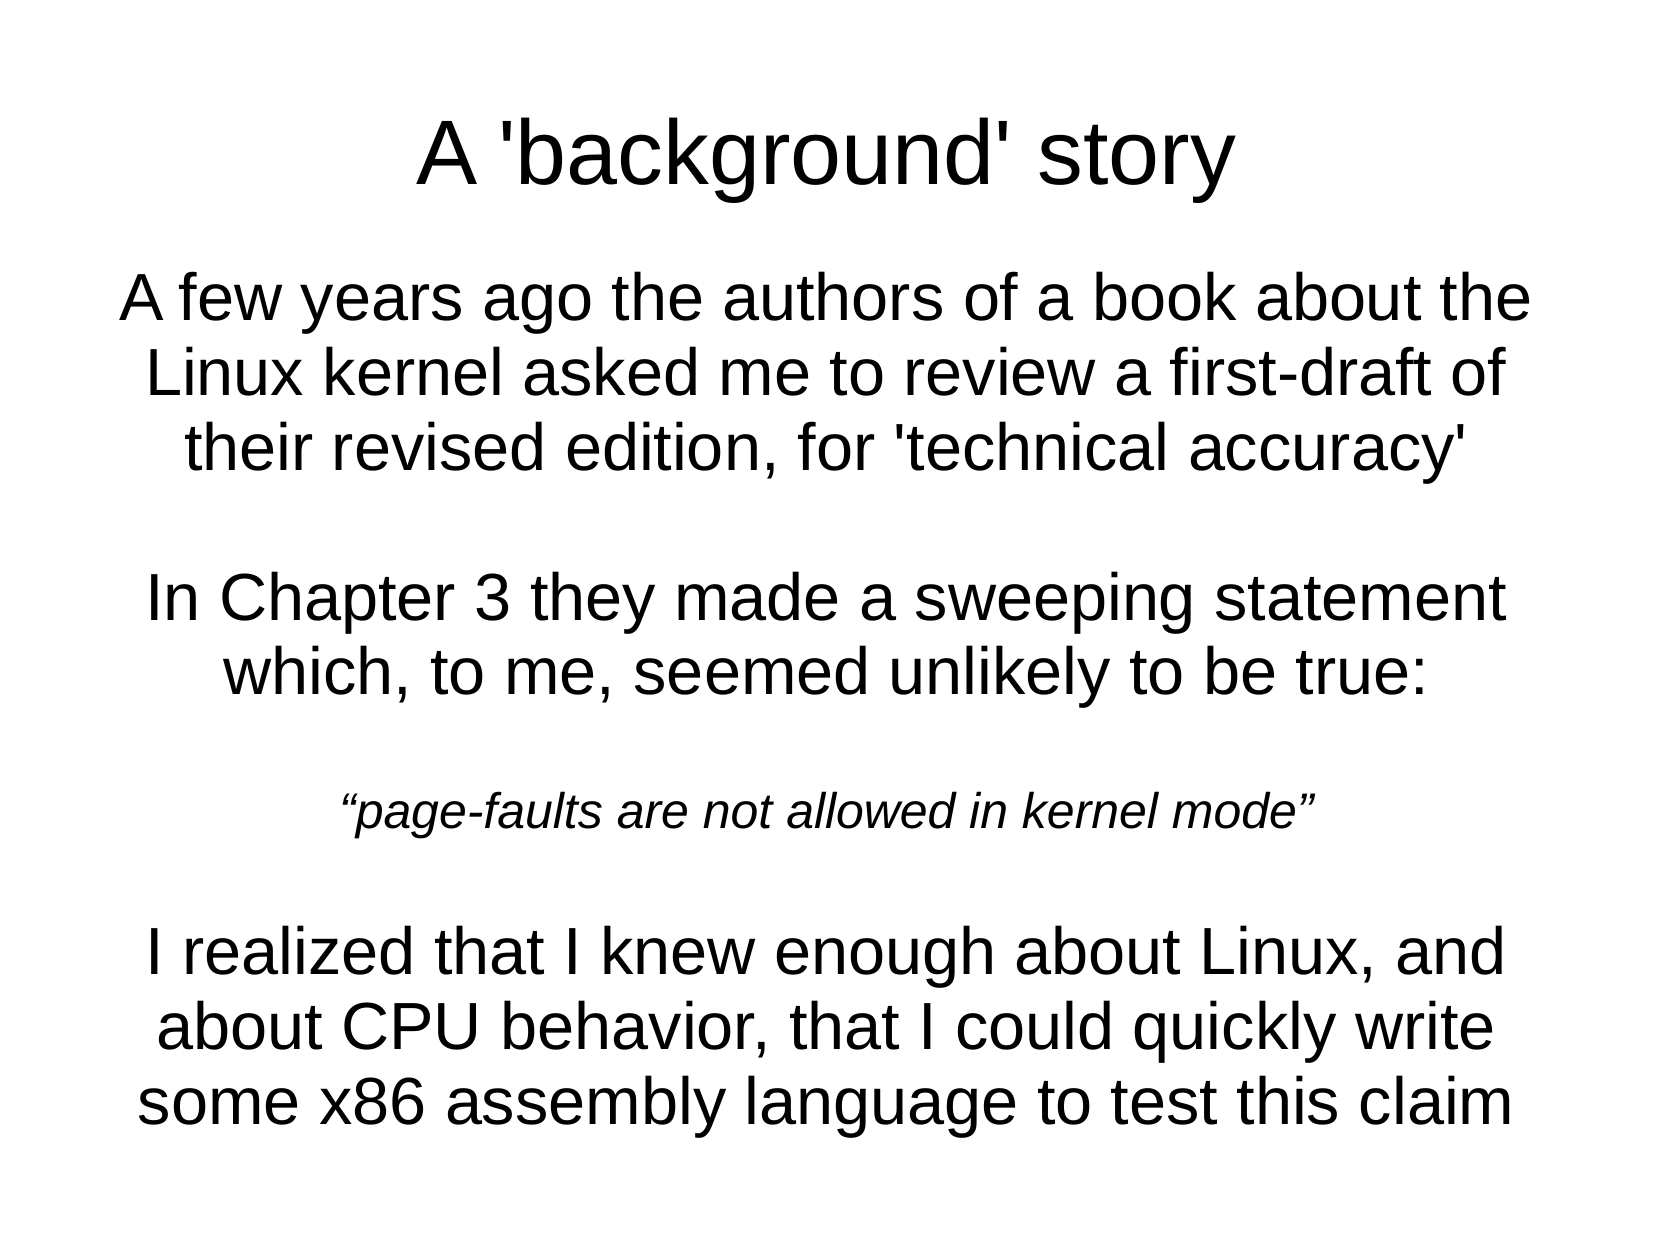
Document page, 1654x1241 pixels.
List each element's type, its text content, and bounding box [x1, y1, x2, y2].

title A 'background' story [82, 56, 1571, 250]
subtitle A few years ago the authors of a book about the Linux kernel asked me to review a first-draft of their revised edition, for 'technical accuracy' In Chapter 3 they made a sweeping statement which, to me, seemed unlikely to be true: “page-faults are not allowed in kernel mode” I realized that I knew enough about Linux, and about CPU behavior, that I could quickly write some x86 assembly language to test this claim [82, 260, 1571, 1139]
